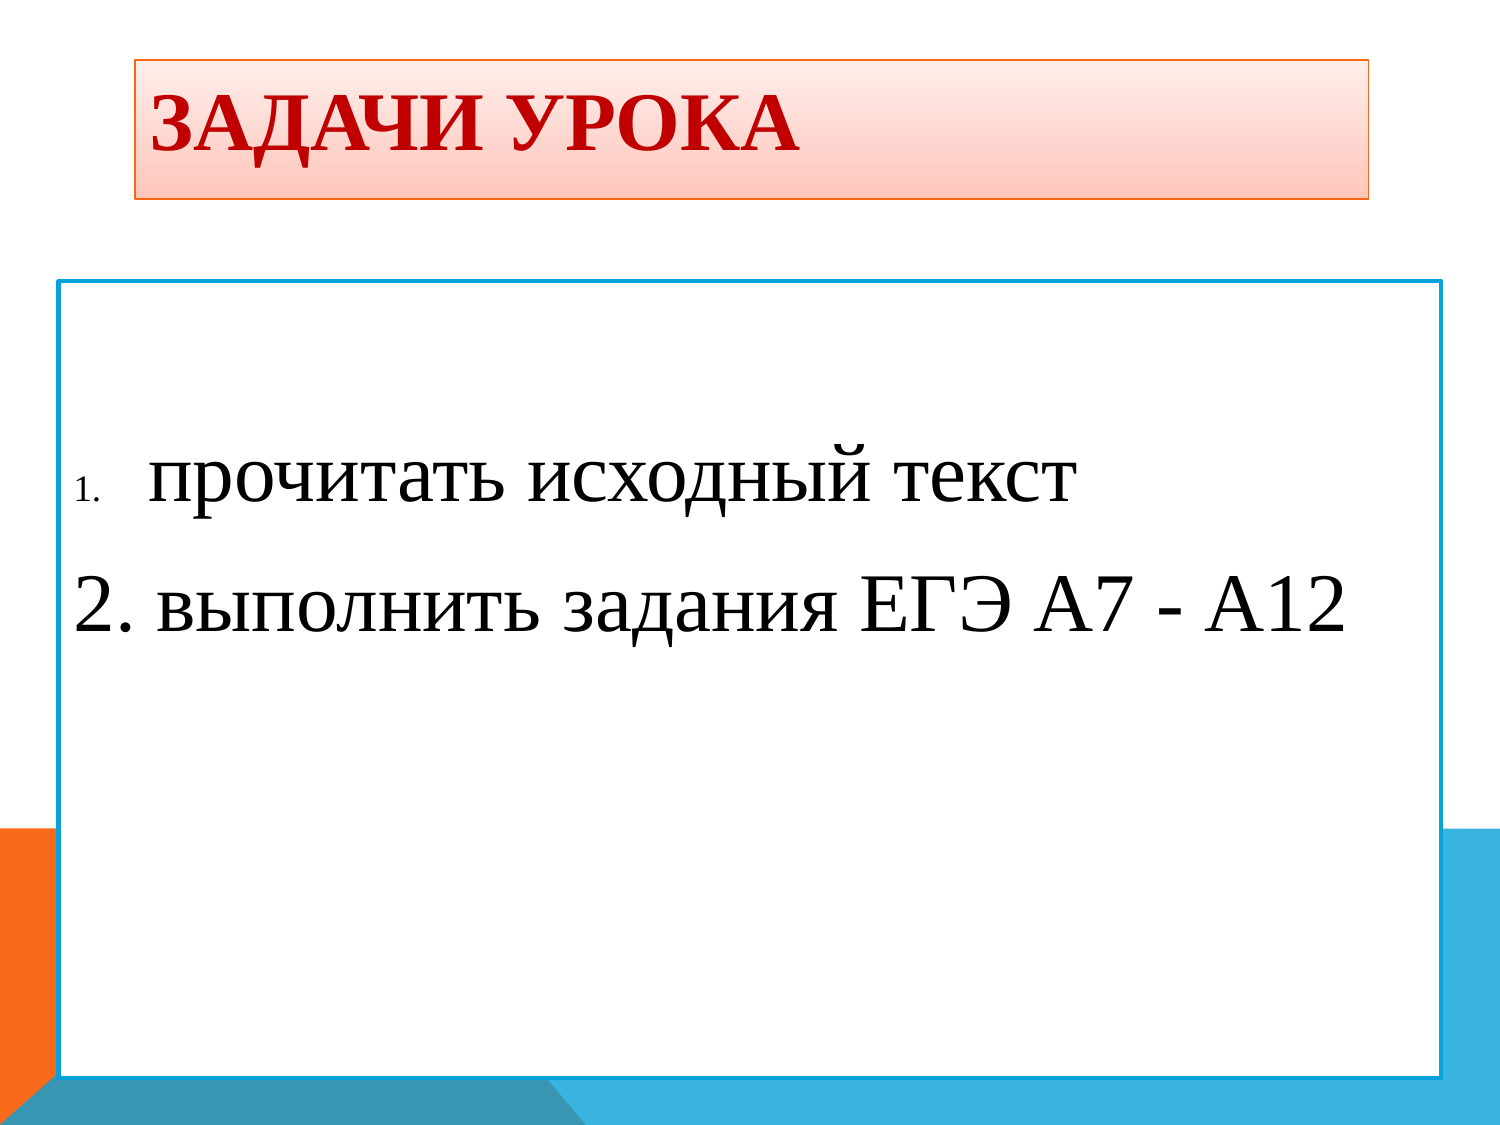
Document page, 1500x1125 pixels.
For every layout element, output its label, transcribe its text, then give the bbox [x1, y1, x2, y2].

title ЗАДАЧИ УРОКА [135, 60, 1369, 200]
list прочитать исходный текст 2. выполнить задания ЕГЭ А7 - А12 [58, 281, 1442, 1079]
